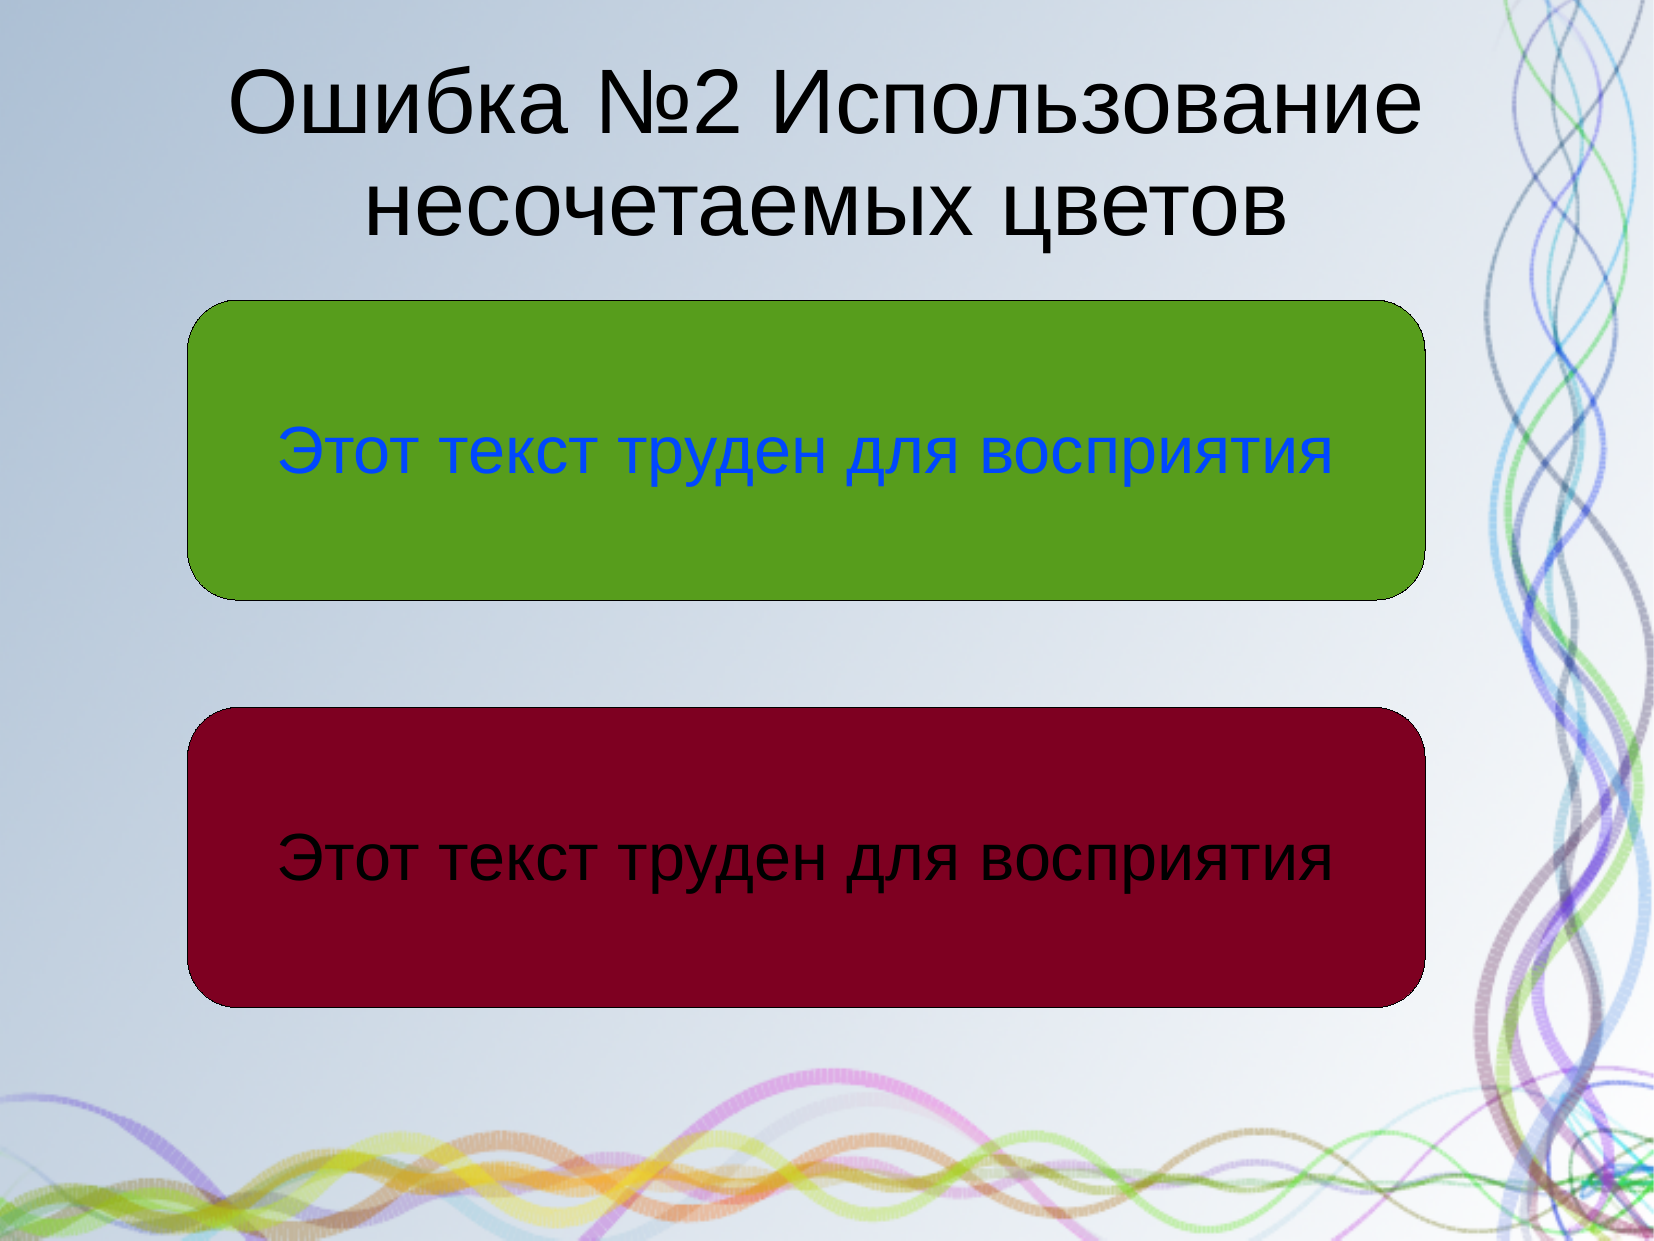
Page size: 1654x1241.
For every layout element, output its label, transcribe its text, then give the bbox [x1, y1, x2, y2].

text_box Этот текст труден для восприятия [187, 300, 1426, 601]
picture [0, 0, 1654, 1241]
title Ошибка №2 Использование несочетаемых цветов [82, 49, 1571, 257]
text_box Этот текст труден для восприятия [187, 707, 1426, 1008]
